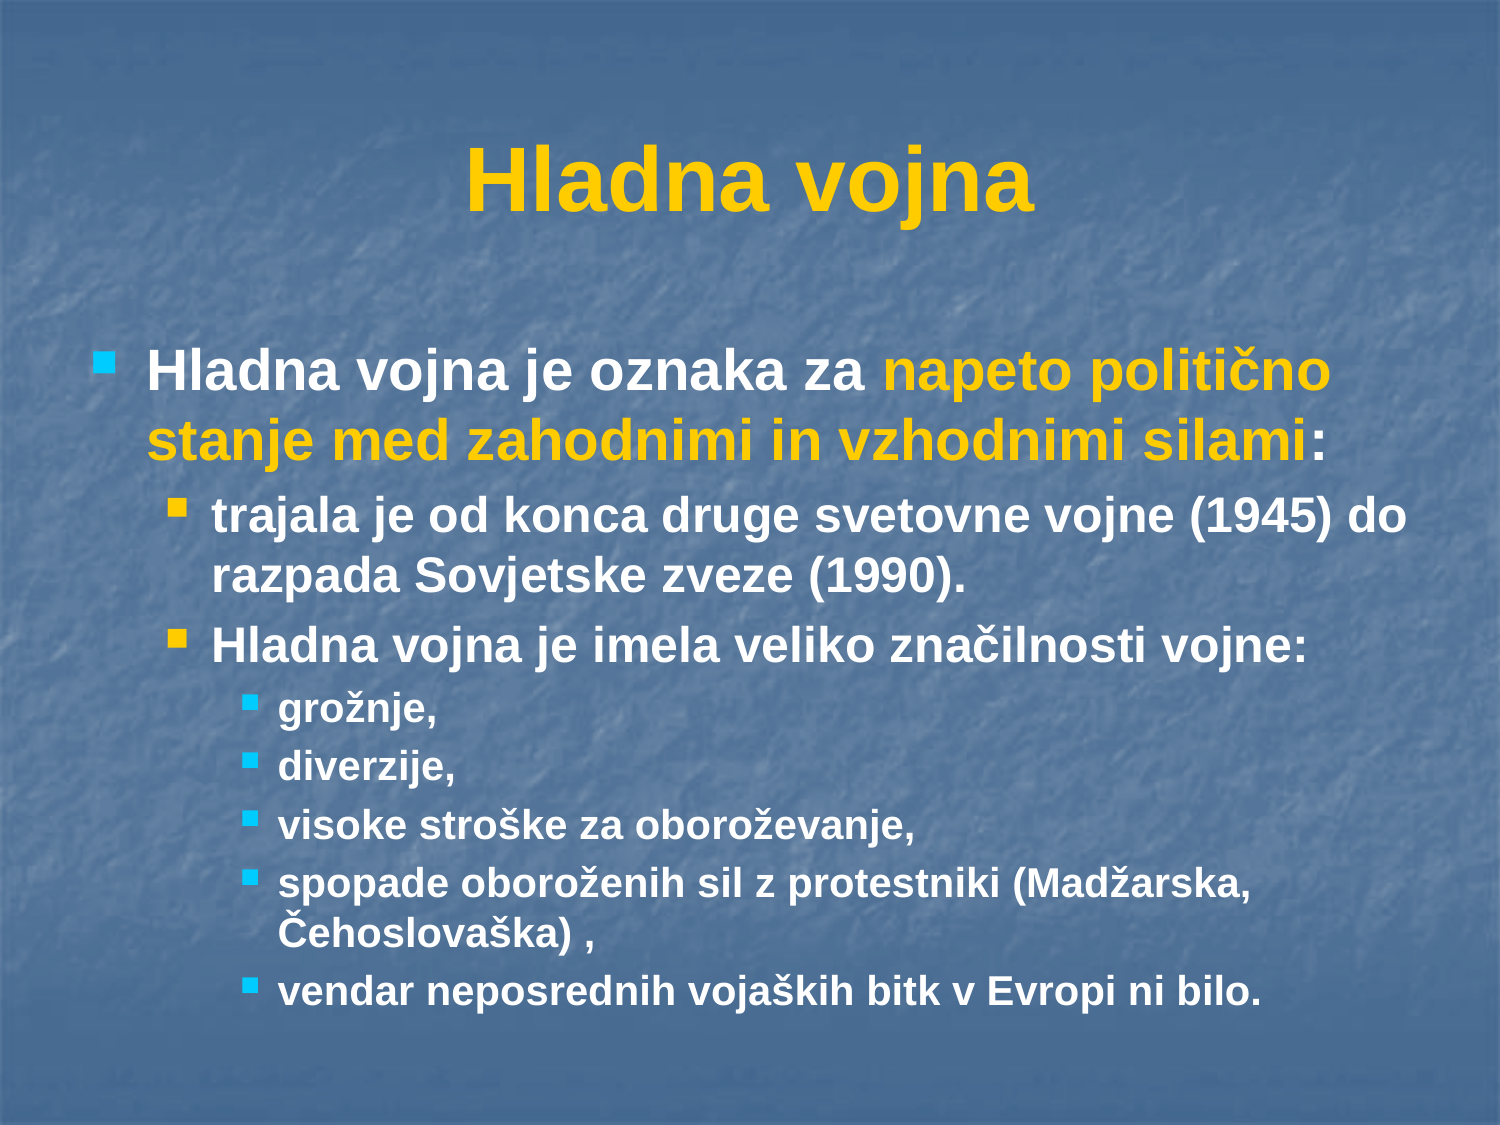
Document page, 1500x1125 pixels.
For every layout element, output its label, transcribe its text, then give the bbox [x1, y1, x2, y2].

list Hladna vojna je oznaka za napeto politično stanje med zahodnimi in vzhodnimi silami: trajala je od konca druge svetovne vojne (1945) do razpada Sovjetske zveze (1990). Hladna vojna je imela veliko značilnosti vojne: grožnje, diverzije, visoke stroške za oboroževanje, spopade oboroženih sil z protestniki (Madžarska, Čehoslovaška) , vendar neposrednih vojaških bitk v Evropi ni bilo. [75, 324, 1425, 1094]
picture [0, 0, 1500, 1125]
title Hladna vojna [75, 62, 1425, 288]
